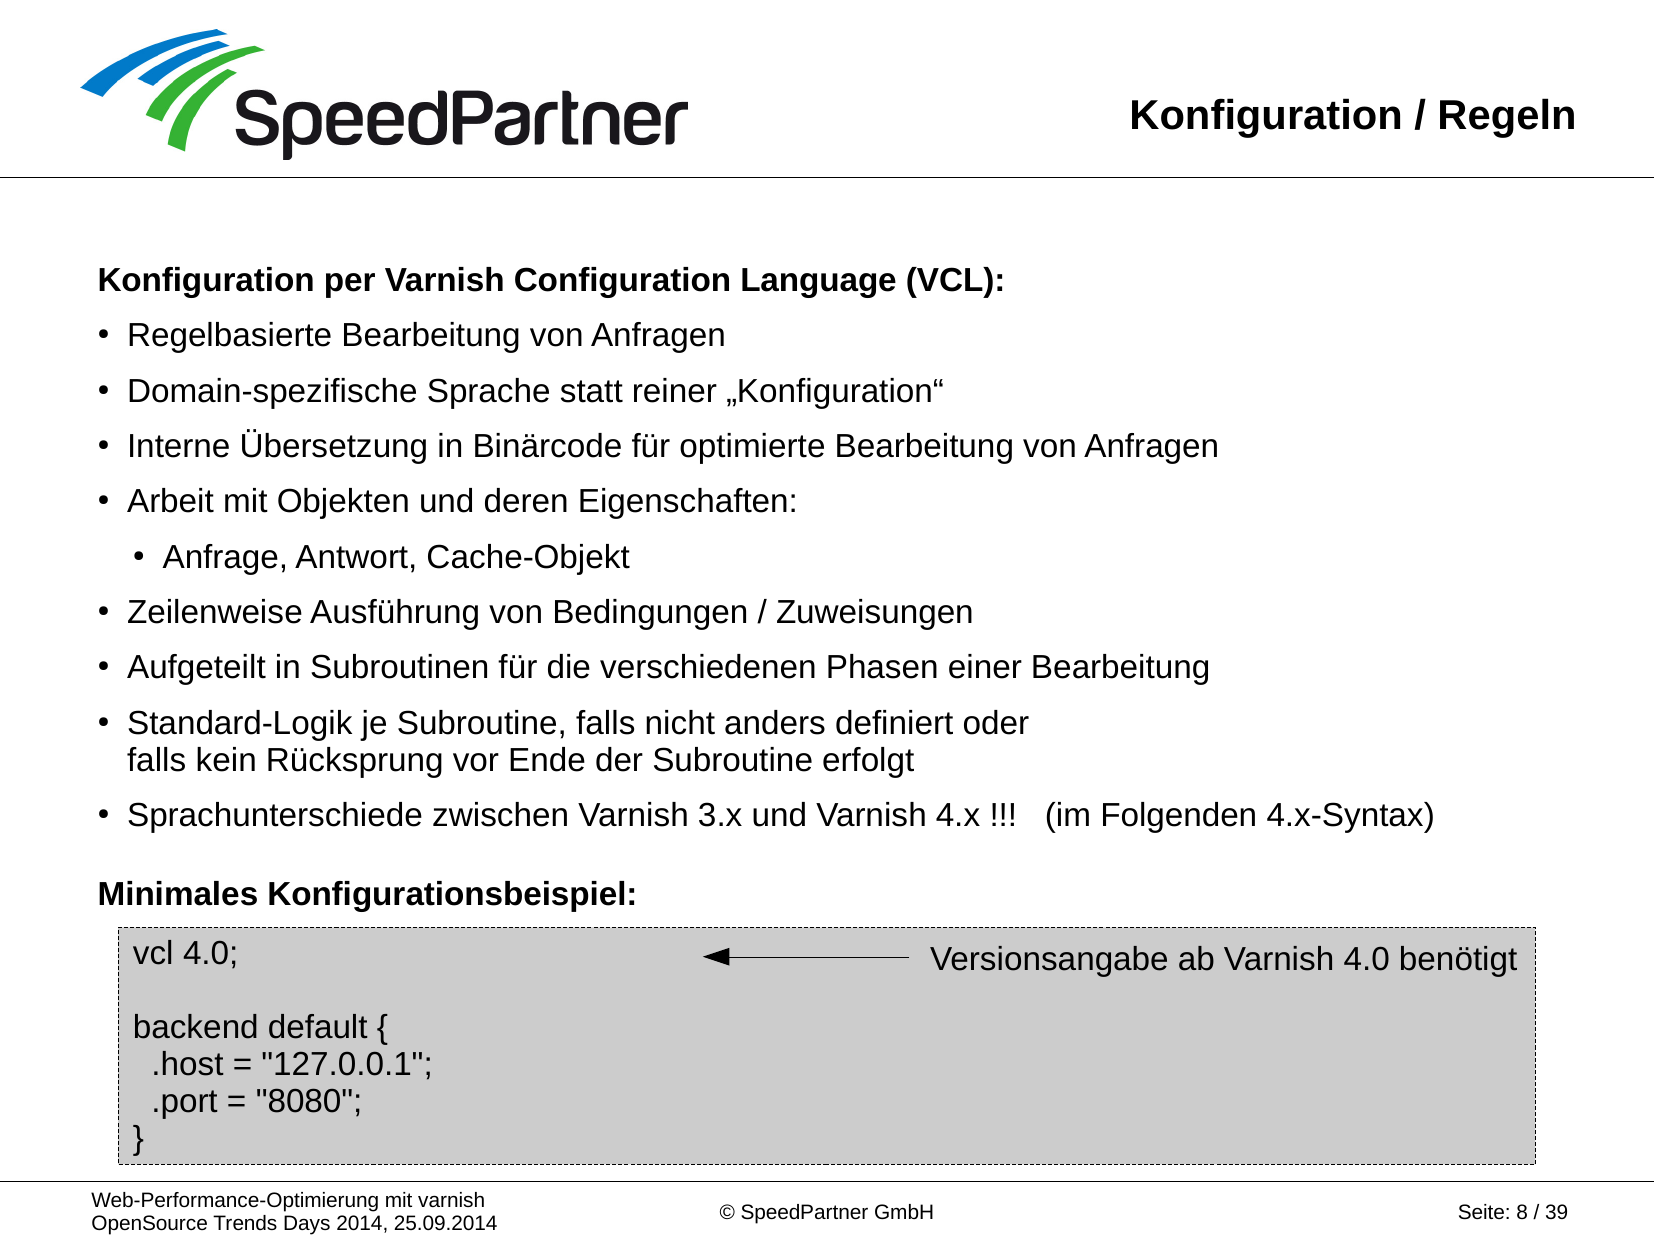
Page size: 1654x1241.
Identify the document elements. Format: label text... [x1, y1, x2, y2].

text_box Konfiguration per Varnish Configuration Language (VCL): Regelbasierte Bearbeitung von Anfragen Domain-spezifische Sprache statt reiner „Konfiguration“ Interne Übersetzung in Binärcode für optimierte Bearbeitung von Anfragen Arbeit mit Objekten und deren Eigenschaften: Anfrage, Antwort, Cache-Objekt Zeilenweise Ausführung von Bedingungen / Zuweisungen Aufgeteilt in Subroutinen für die verschiedenen Phasen einer Bearbeitung Standard-Logik je Subroutine, falls nicht anders definiert oder falls kein Rücksprung vor Ende der Subroutine erfolgt Sprachunterschiede zwischen Varnish 3.x und Varnish 4.x !!! (im Folgenden 4.x-Syntax) [82, 254, 1565, 868]
text_box Minimales Konfigurationsbeispiel: [82, 868, 1565, 934]
title Konfiguration / Regeln [590, 70, 1577, 160]
picture [80, 29, 688, 160]
text_box vcl 4.0; backend default { .host = "127.0.0.1"; .port = "8080"; } [118, 934, 1536, 1165]
text_box Versionsangabe ab Varnish 4.0 benötigt [915, 933, 1534, 985]
text_box Konfiguration per Varnish Configuration Language (VCL): Regelbasierte Bearbeitung von Anfragen Domain-spezifische Sprache statt reiner „Konfiguration“ Interne Übersetzung in Binärcode für optimierte Bearbeitung von Anfragen Arbeit mit Objekten und deren Eigenschaften: Anfrage, Antwort, Cache-Objekt Zeilenweise Ausführung von Bedingungen / Zuweisungen Aufgeteilt in Subroutinen für die verschiedenen Phasen einer Bearbeitung Standard-Logik je Subroutine, falls nicht anders definiert oder falls kein Rücksprung vor Ende der Subroutine erfolgt Sprachunterschiede zwischen Varnish 3.x und Varnish 4.x !!! (im Folgenden 4.x-Syntax) [82, 934, 1565, 1177]
